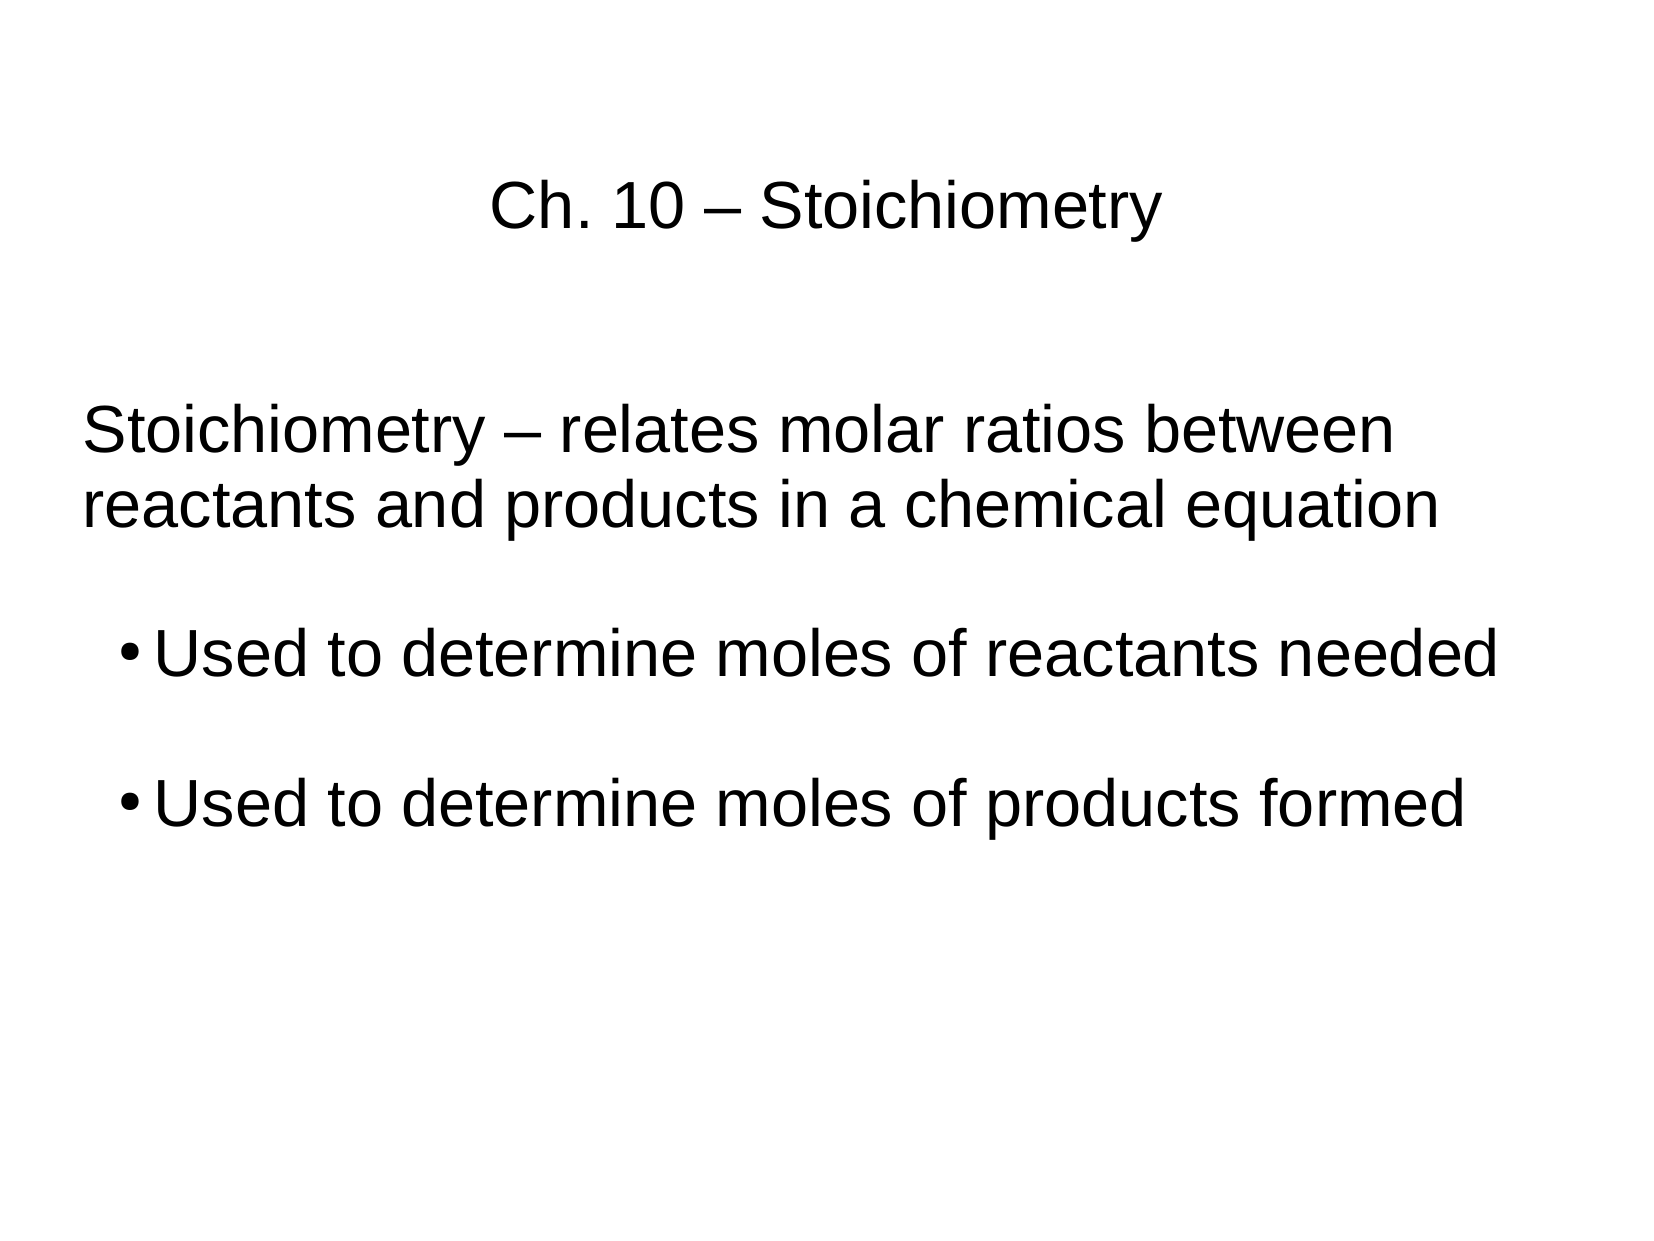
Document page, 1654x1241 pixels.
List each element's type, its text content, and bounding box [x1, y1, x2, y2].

subtitle Ch. 10 – Stoichiometry Stoichiometry – relates molar ratios between reactants and products in a chemical equation Used to determine moles of reactants needed Used to determine moles of products formed [82, 49, 1571, 1109]
